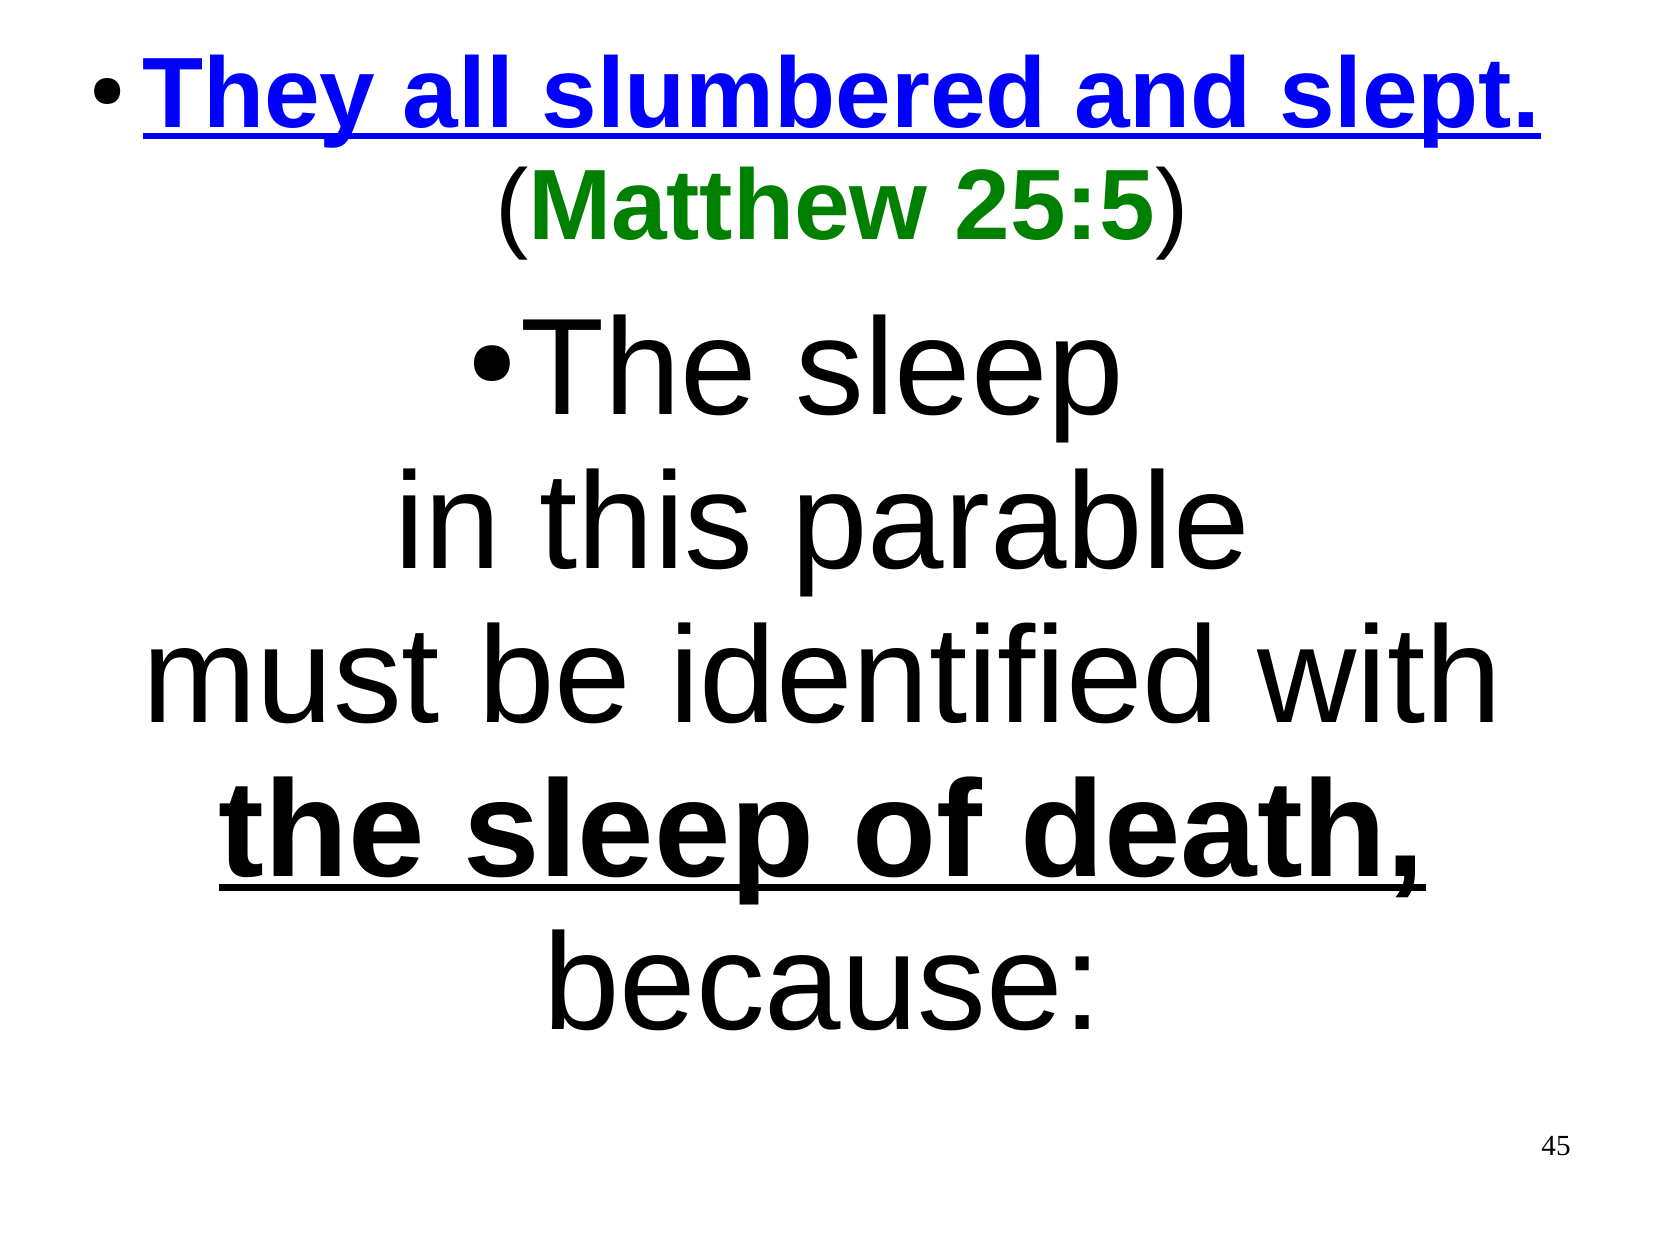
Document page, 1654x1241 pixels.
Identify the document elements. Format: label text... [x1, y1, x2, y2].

list They all slumbered and slept. (Matthew 25:5) The sleep in this parable must be identified with the sleep of death, because: [0, 37, 1613, 1201]
